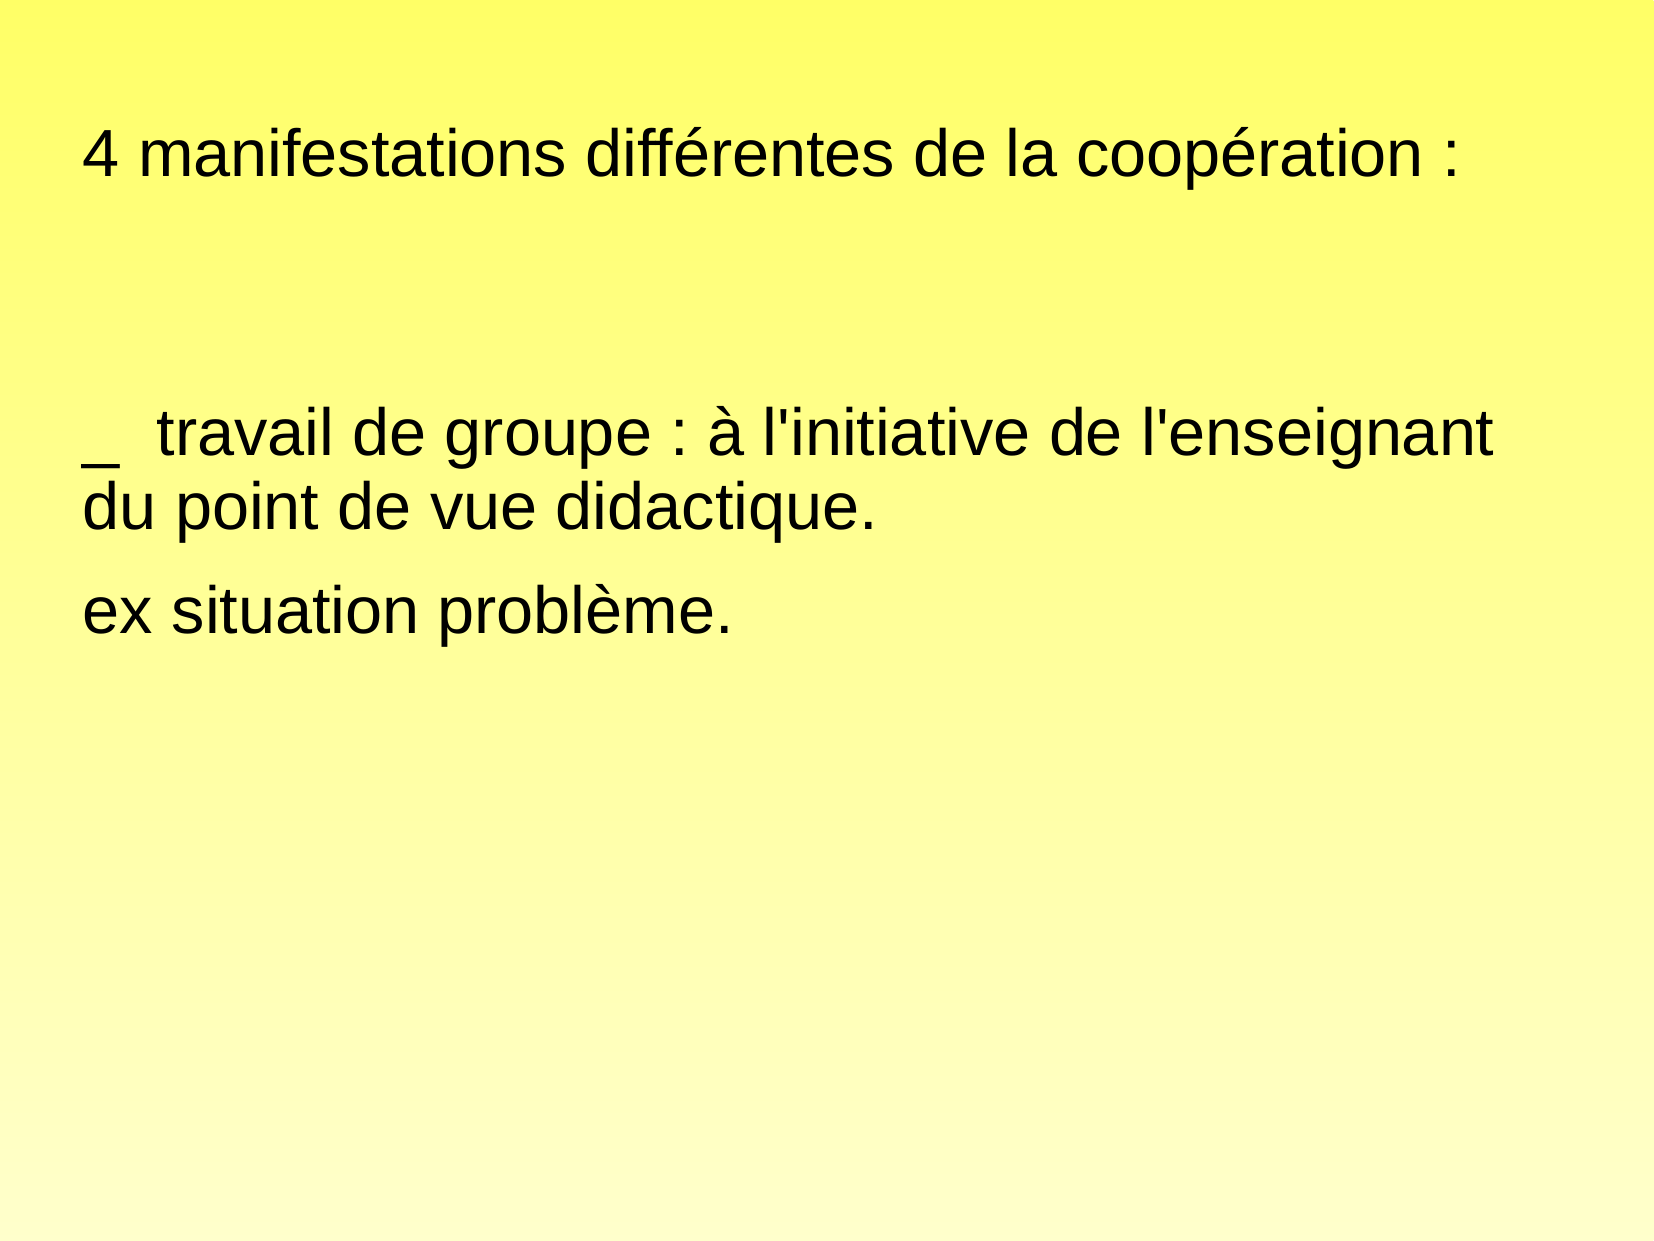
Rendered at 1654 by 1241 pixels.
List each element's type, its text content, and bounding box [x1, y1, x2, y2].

list _ travail de groupe : à l'initiative de l'enseignant du point de vue didactique. ex situation problème. [82, 290, 1571, 1010]
title 4 manifestations différentes de la coopération : [82, 49, 1571, 257]
